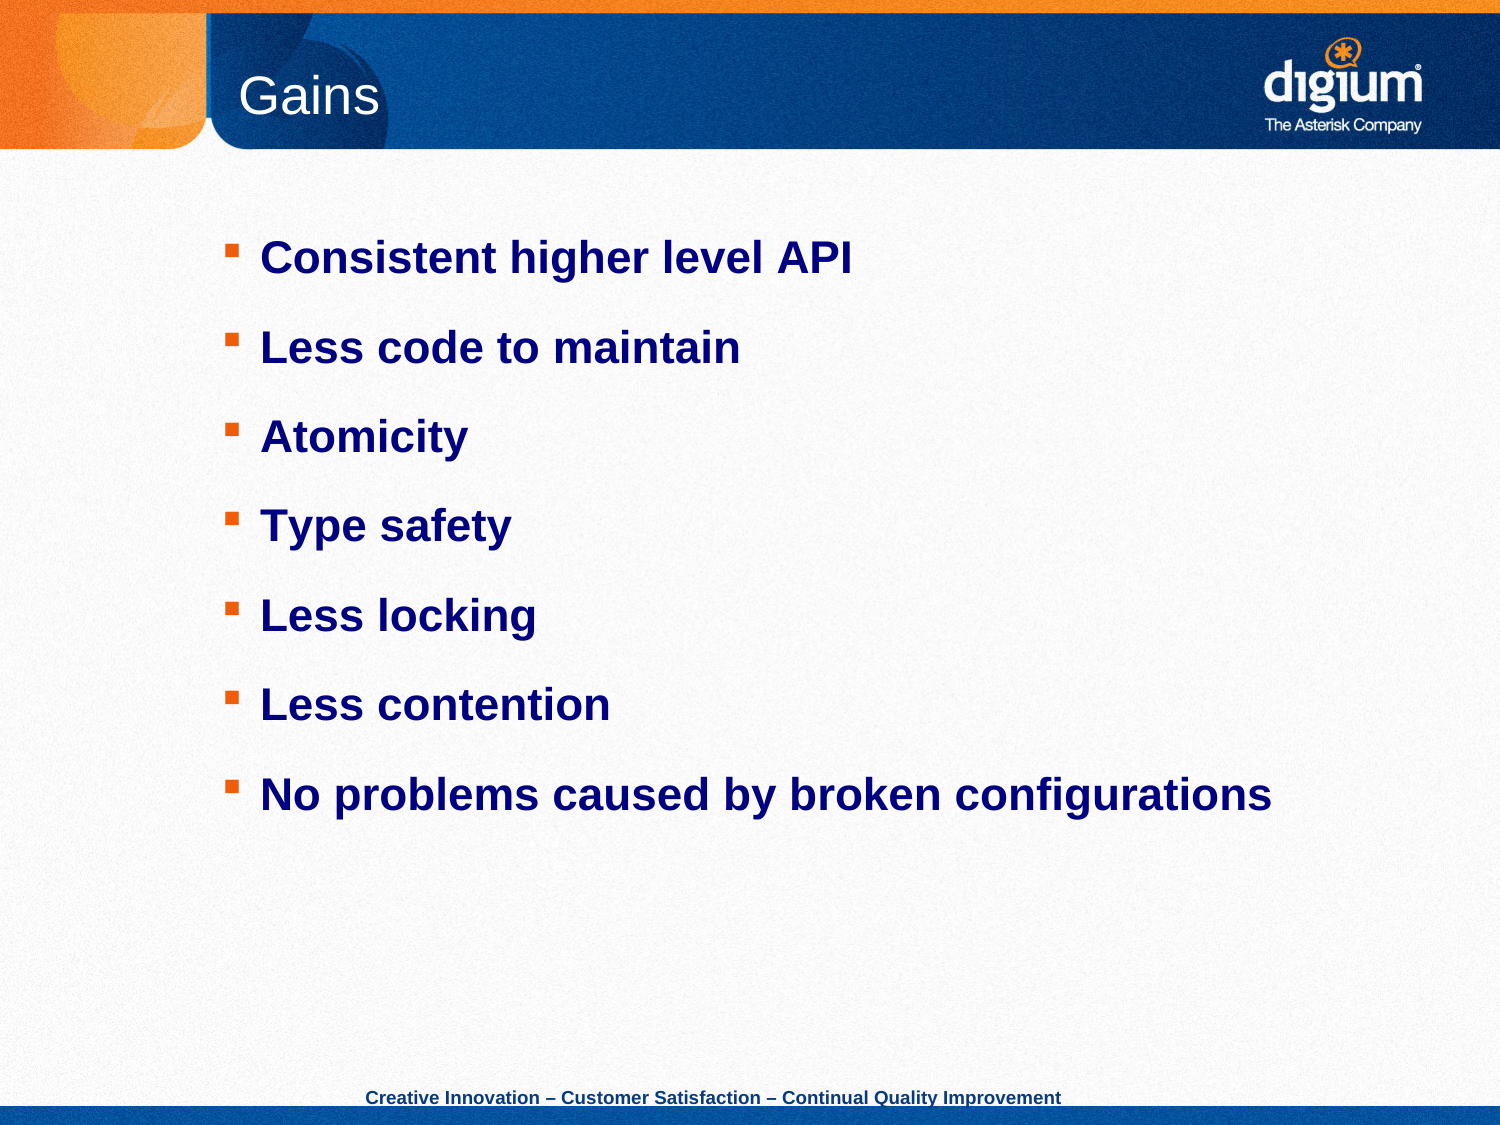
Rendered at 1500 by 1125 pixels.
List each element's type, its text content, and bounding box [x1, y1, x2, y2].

picture [0, 0, 1500, 1125]
title Gains [238, 27, 1243, 127]
list Consistent higher level API Less code to maintain Atomicity Type safety Less locking Less contention No problems caused by broken configurations [206, 224, 1301, 967]
